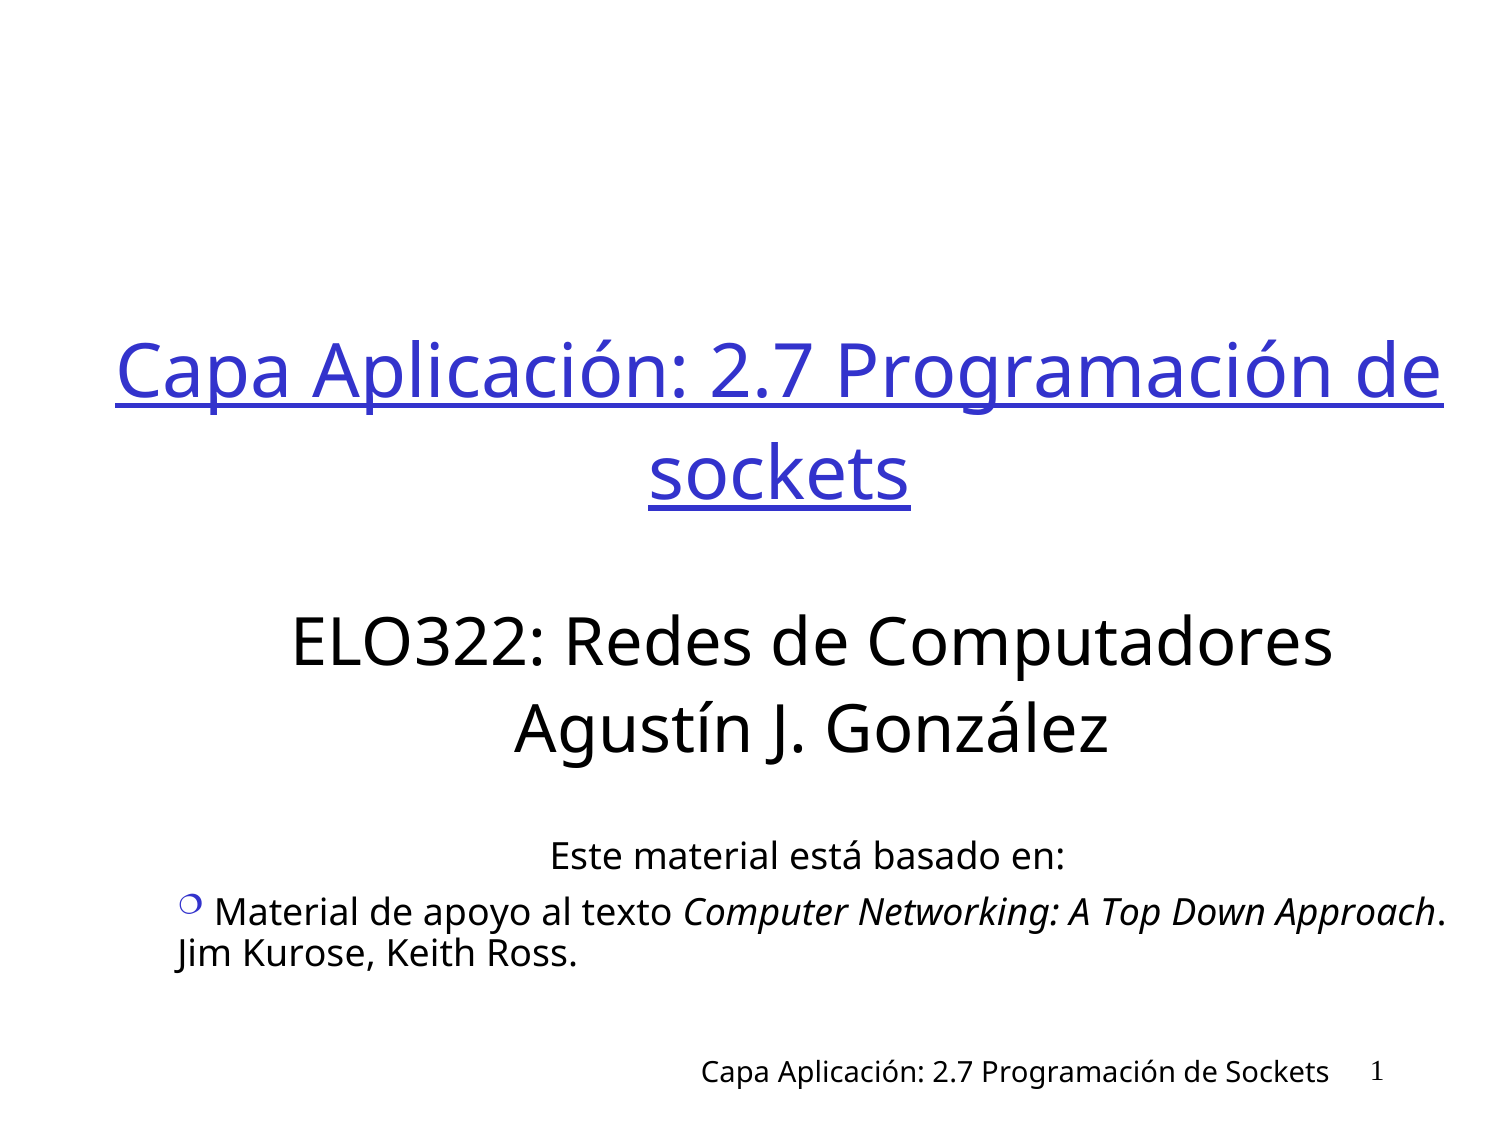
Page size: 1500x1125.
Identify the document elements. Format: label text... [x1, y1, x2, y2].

subtitle ELO322: Redes de Computadores Agustín J. González Este material está basado en: Material de apoyo al texto Computer Networking: A Top Down Approach. Jim Kurose, Keith Ross. [87, 600, 1463, 1066]
title Capa Aplicación: 2.7 Programación de sockets [92, 336, 1468, 502]
